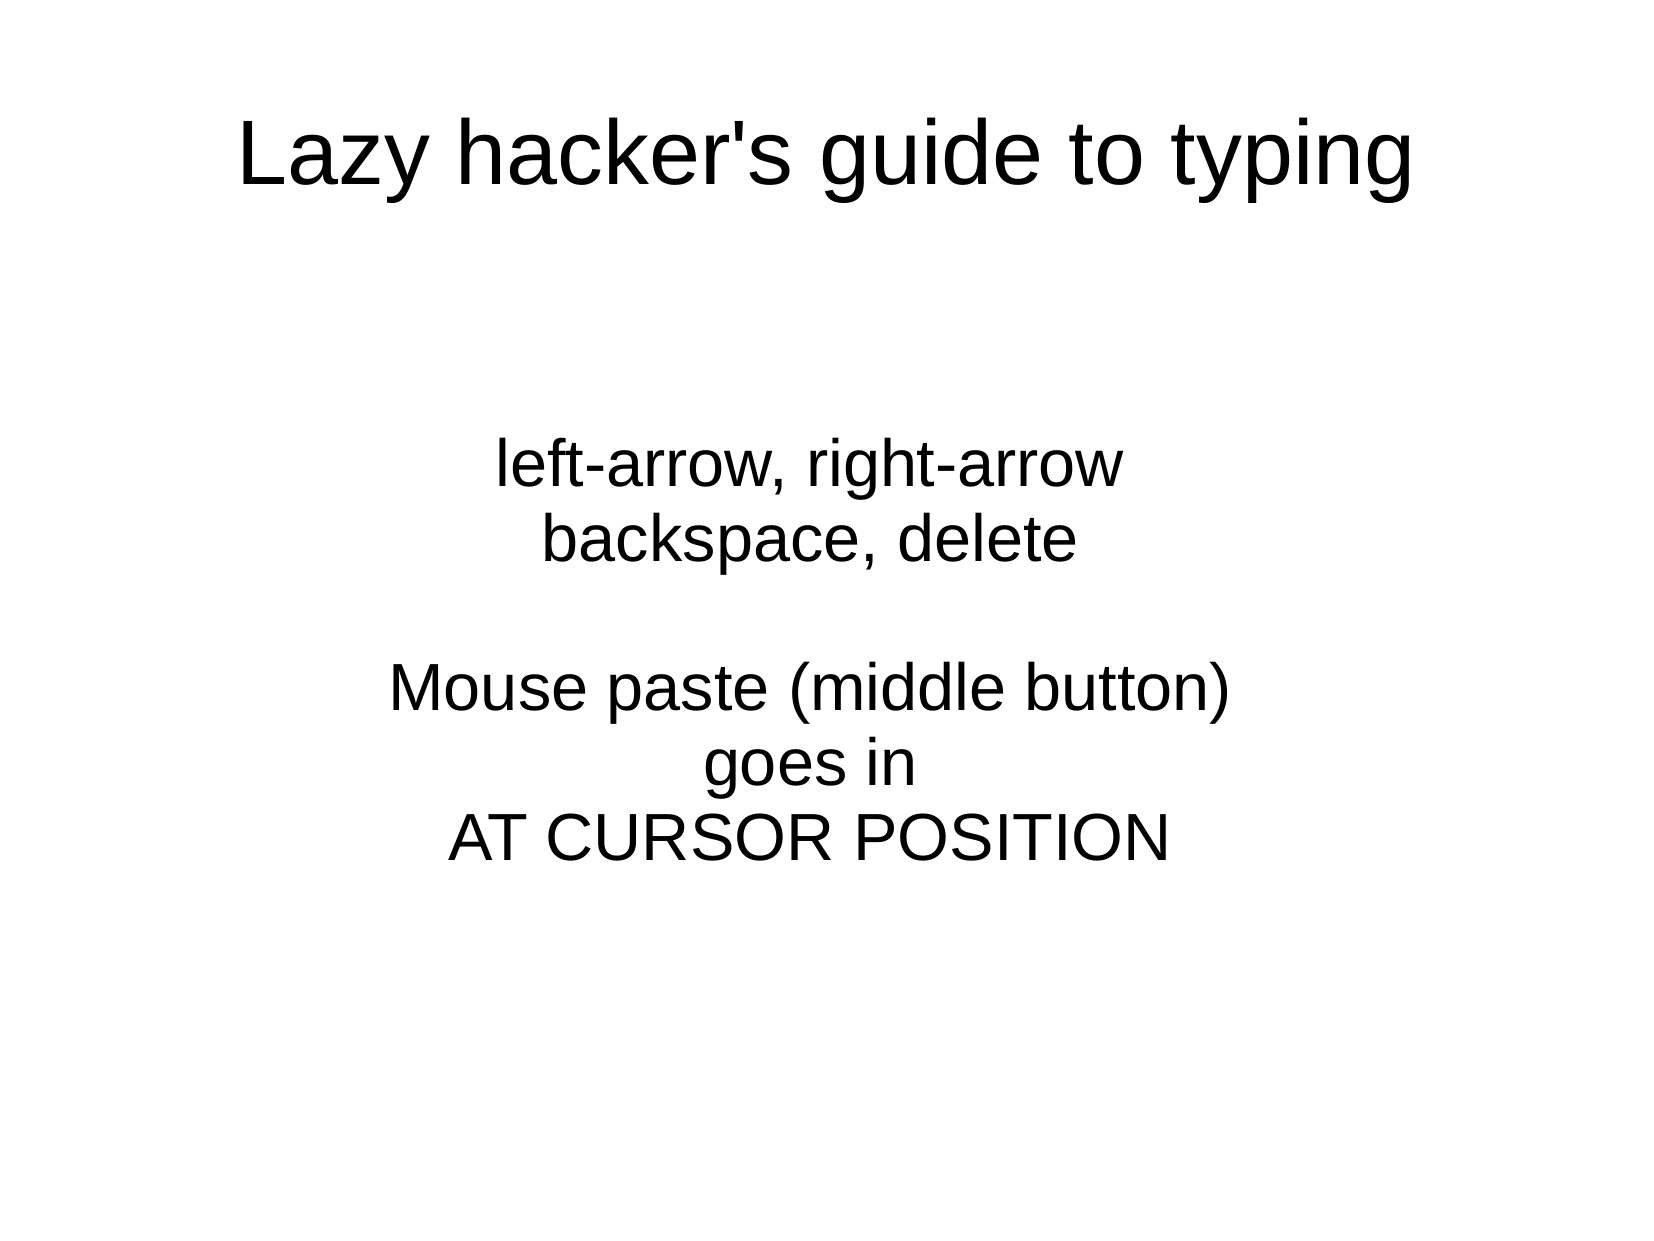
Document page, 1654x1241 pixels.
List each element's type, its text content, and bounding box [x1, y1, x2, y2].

title Lazy hacker's guide to typing [82, 49, 1571, 257]
text_box left-arrow, right-arrow backspace, delete Mouse paste (middle button) goes in AT CURSOR POSITION [82, 290, 1538, 1010]
